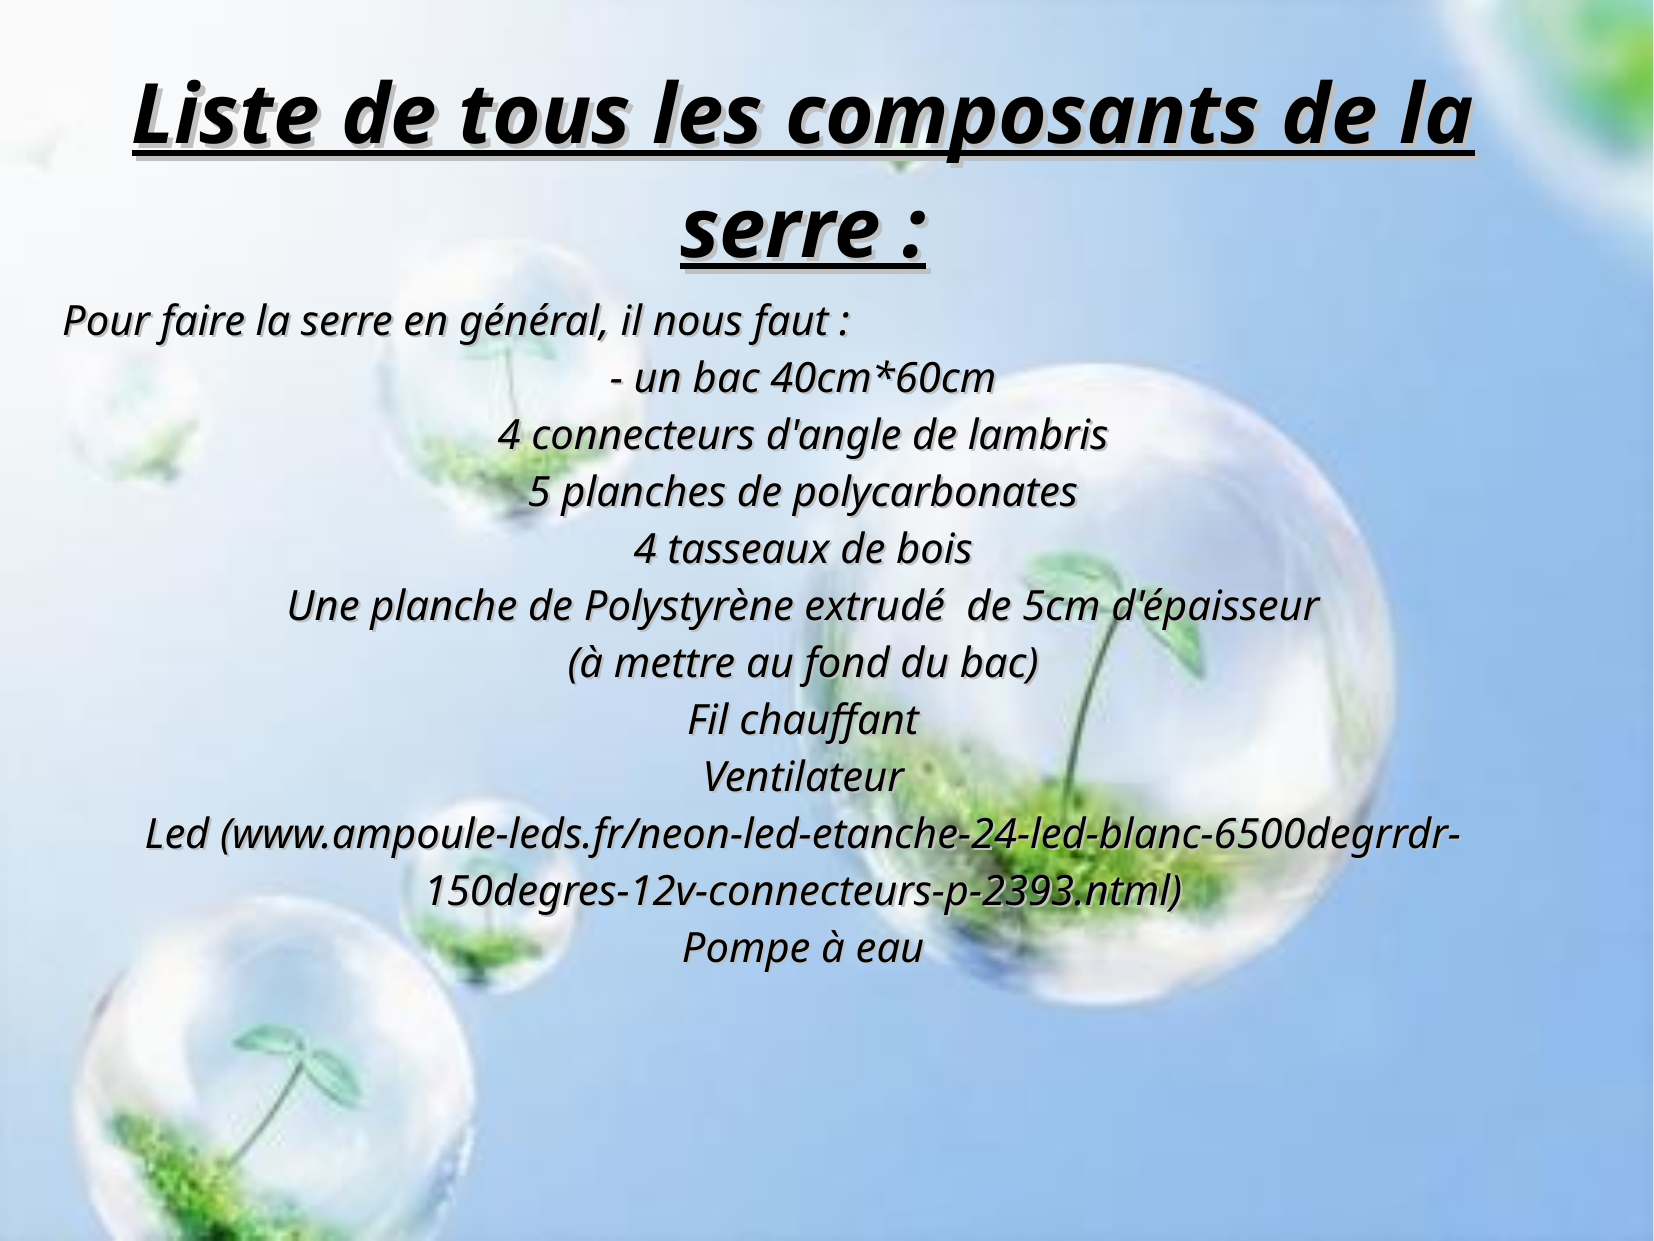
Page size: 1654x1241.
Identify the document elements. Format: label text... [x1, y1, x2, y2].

text_box Pour faire la serre en général, il nous faut : - un bac 40cm*60cm 4 connecteurs d'angle de lambris 5 planches de polycarbonates 4 tasseaux de bois Une planche de Polystyrène extrudé de 5cm d'épaisseur (à mettre au fond du bac) Fil chauffant Ventilateur Led (www.ampoule-leds.fr/neon-led-etanche-24-led-blanc-6500degrrdr-150degres-12v-connecteurs-p-2393.ntml) Pompe à eau [47, 283, 1560, 962]
picture [0, 0, 1654, 1241]
text_box Liste de tous les composants de la serre : [23, 47, 1583, 164]
